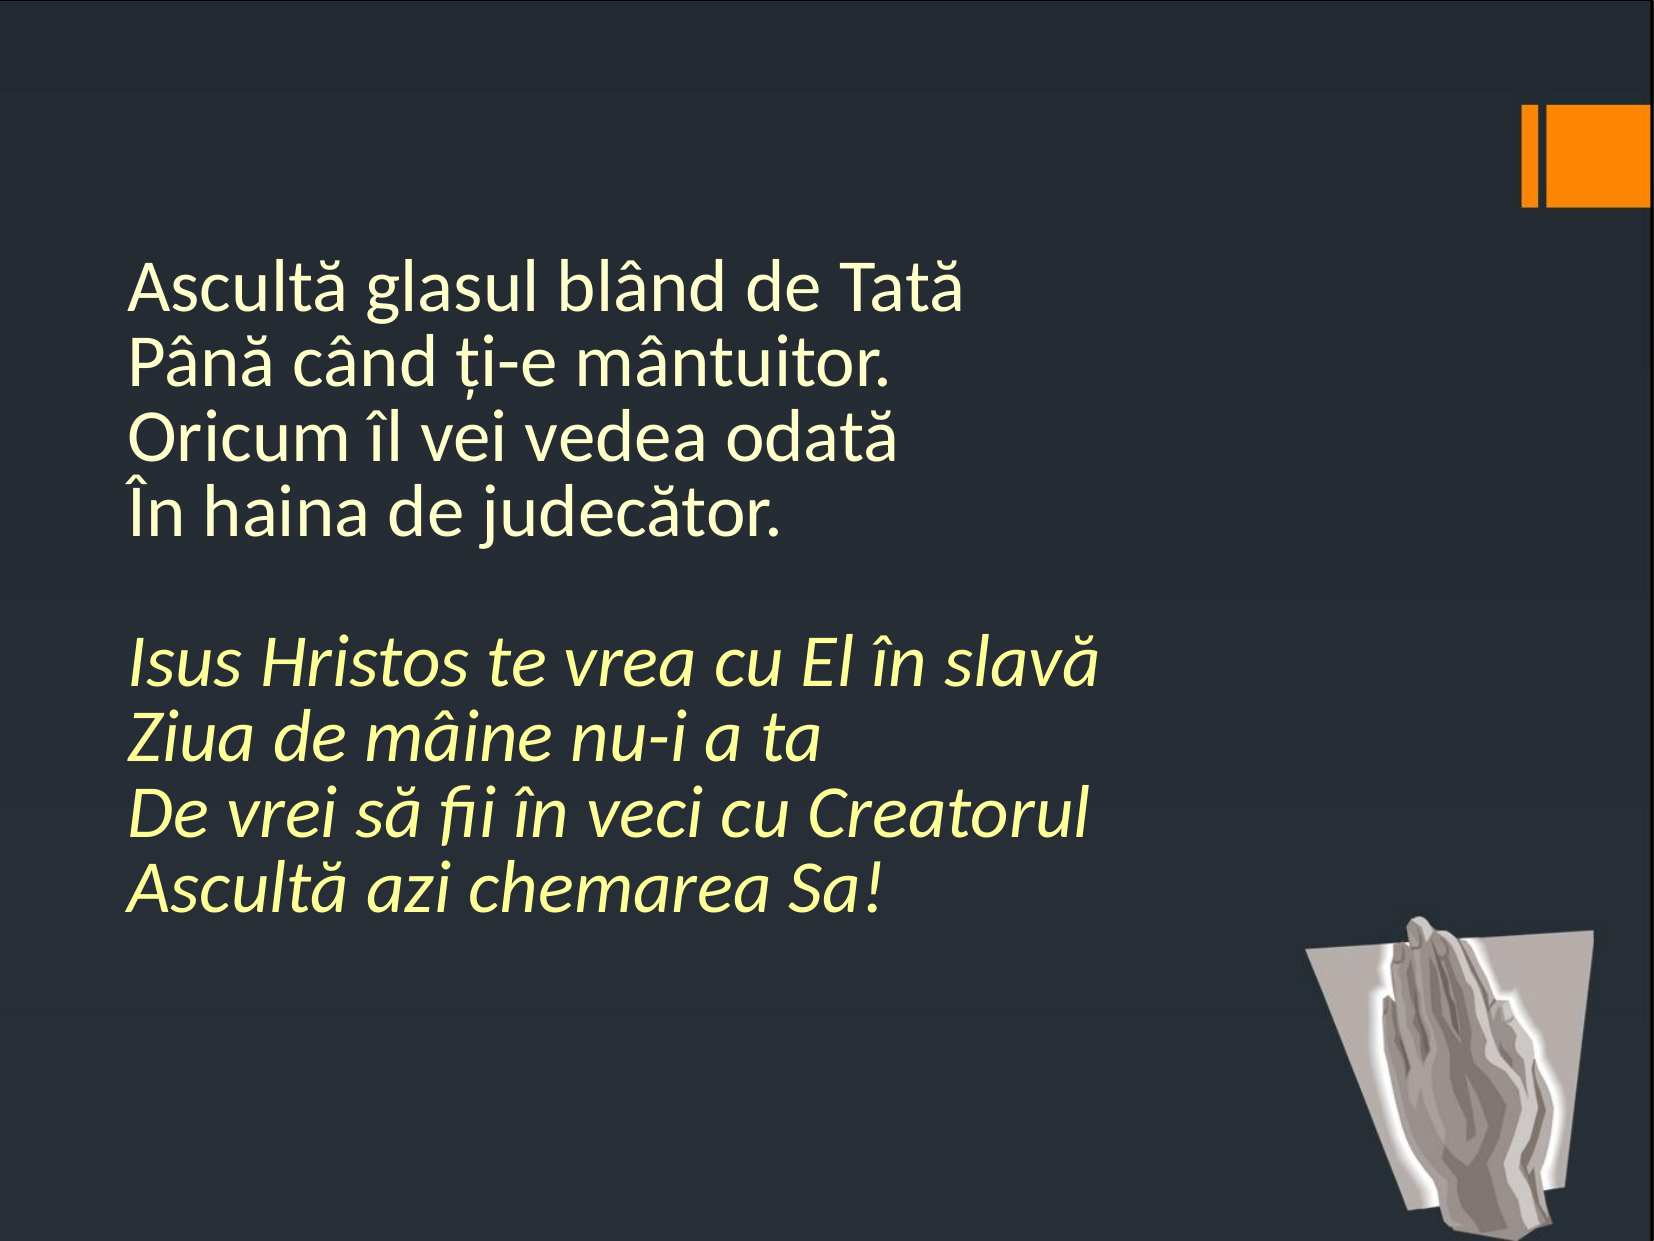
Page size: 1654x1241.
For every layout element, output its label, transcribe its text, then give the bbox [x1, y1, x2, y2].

picture [0, 1, 1654, 1241]
text_box Ascultă glasul blând de Tată Până când ți-e mântuitor. Oricum îl vei vedea odată În haina de judecător. Isus Hristos te vrea cu El în slavă Ziua de mâine nu-i a ta De vrei să fii în veci cu Creatorul Ascultă azi chemarea Sa! [112, 247, 1465, 1095]
